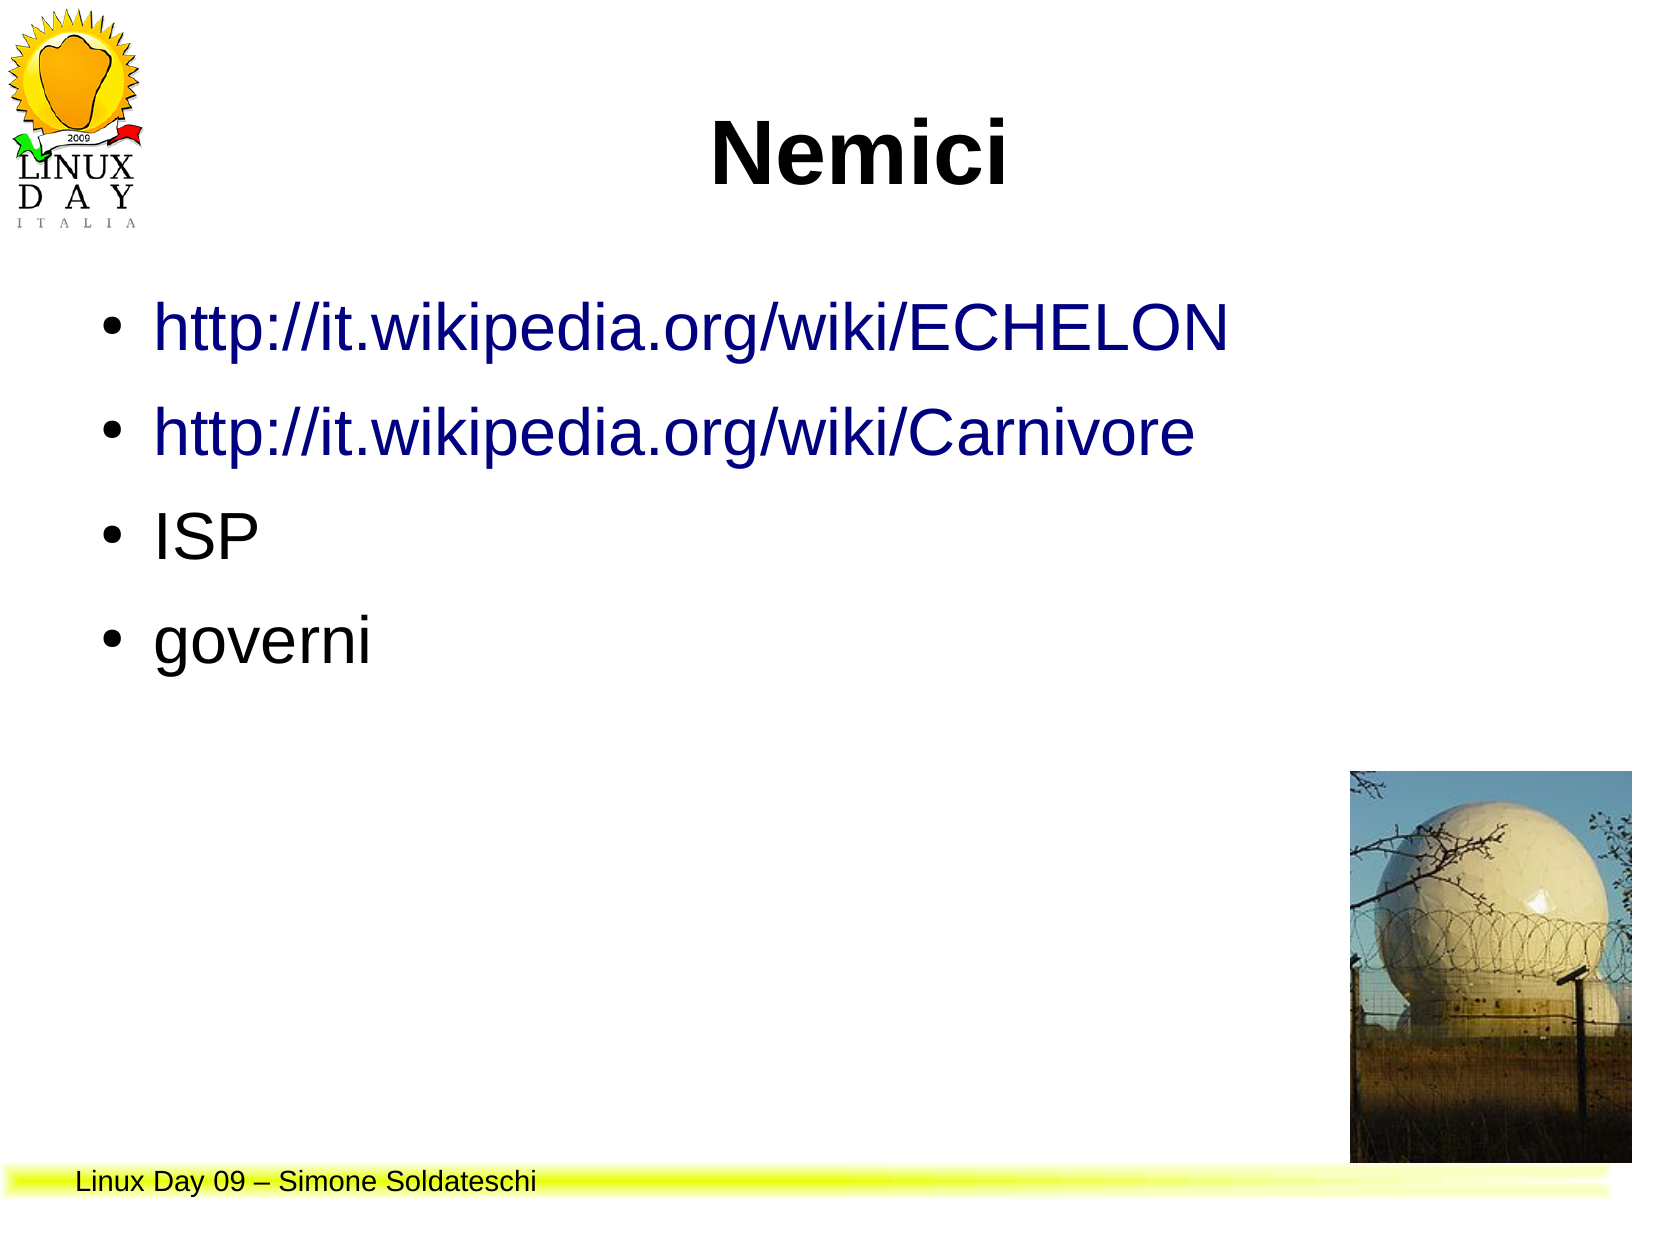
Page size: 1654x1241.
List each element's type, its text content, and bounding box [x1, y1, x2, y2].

title Nemici [150, 49, 1571, 257]
picture [1350, 771, 1632, 1163]
list http://it.wikipedia.org/wiki/ECHELON http://it.wikipedia.org/wiki/Carnivore ISP governi [82, 290, 1571, 1109]
picture [0, 0, 151, 235]
